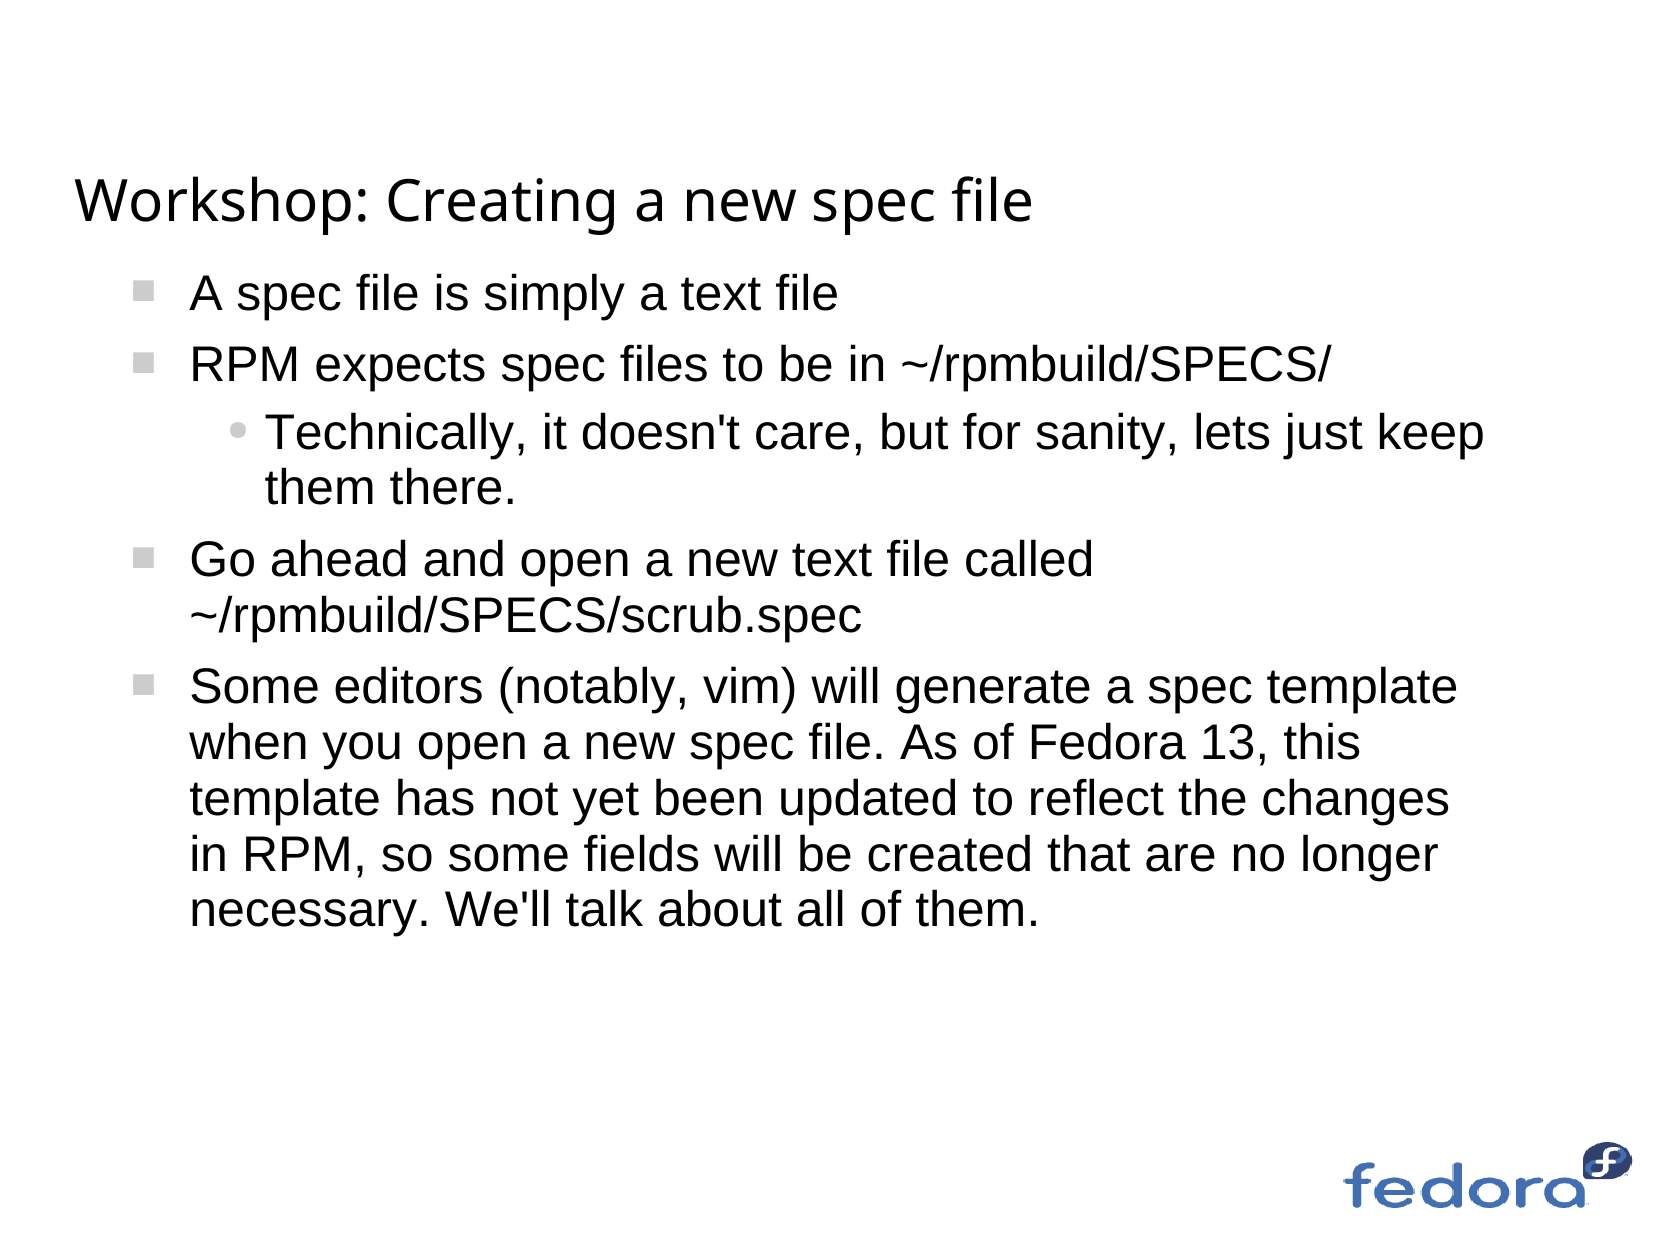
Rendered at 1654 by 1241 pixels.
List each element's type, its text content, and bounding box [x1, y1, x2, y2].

list A spec file is simply a text file RPM expects spec files to be in ~/rpmbuild/SPECS/ Technically, it doesn't care, but for sanity, lets just keep them there. Go ahead and open a new text file called ~/rpmbuild/SPECS/scrub.spec Some editors (notably, vim) will generate a spec template when you open a new spec file. As of Fedora 13, this template has not yet been updated to reflect the changes in RPM, so some fields will be created that are no longer necessary. We'll talk about all of them. [77, 264, 1500, 1174]
title Workshop: Creating a new spec file [74, 140, 1506, 259]
picture [1332, 1124, 1651, 1227]
